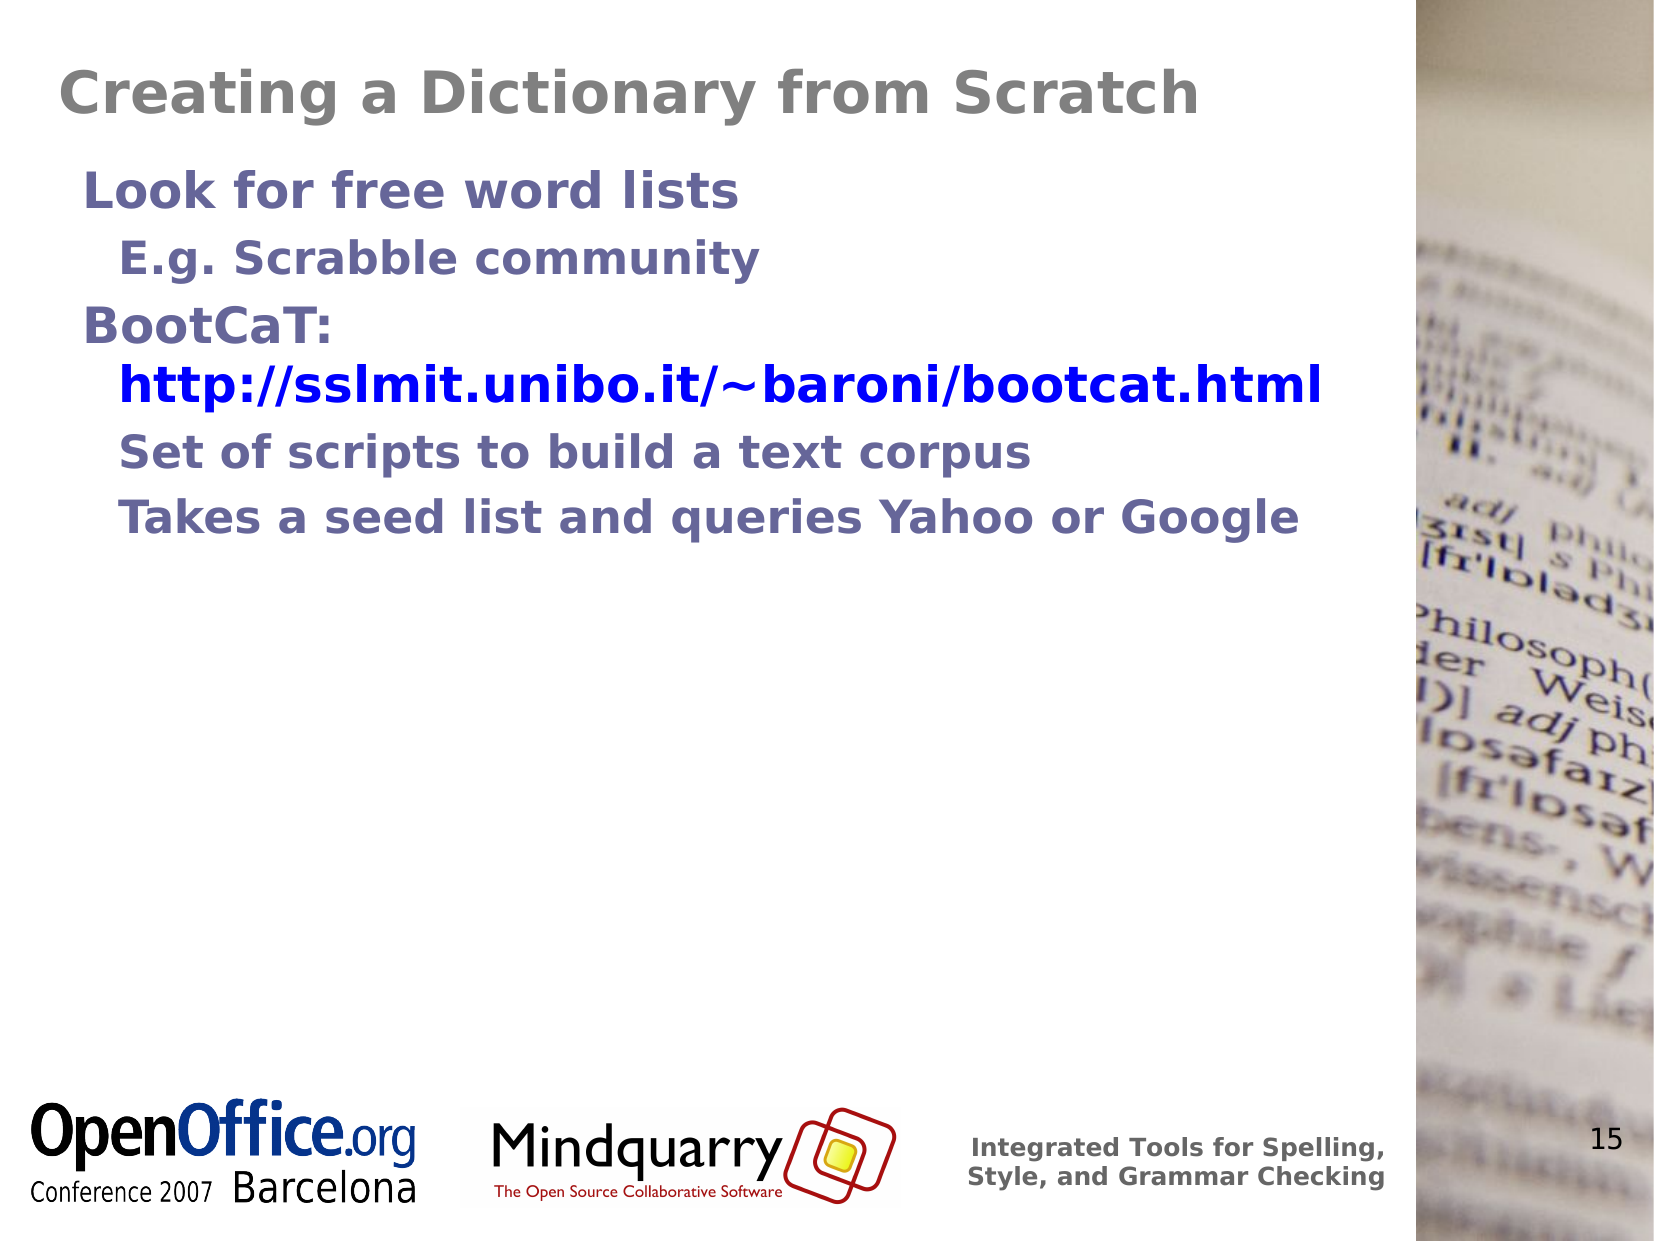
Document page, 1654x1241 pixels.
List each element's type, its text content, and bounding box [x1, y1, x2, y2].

picture [31, 1098, 415, 1203]
list Creating a Dictionary from Scratch Look for free word lists E.g. Scrabble community BootCaT: http://sslmit.unibo.it/~baroni/bootcat.html Set of scripts to build a text corpus Takes a seed list and queries Yahoo or Google [59, 59, 1388, 945]
picture [460, 1107, 901, 1208]
picture [1416, 0, 1654, 1241]
